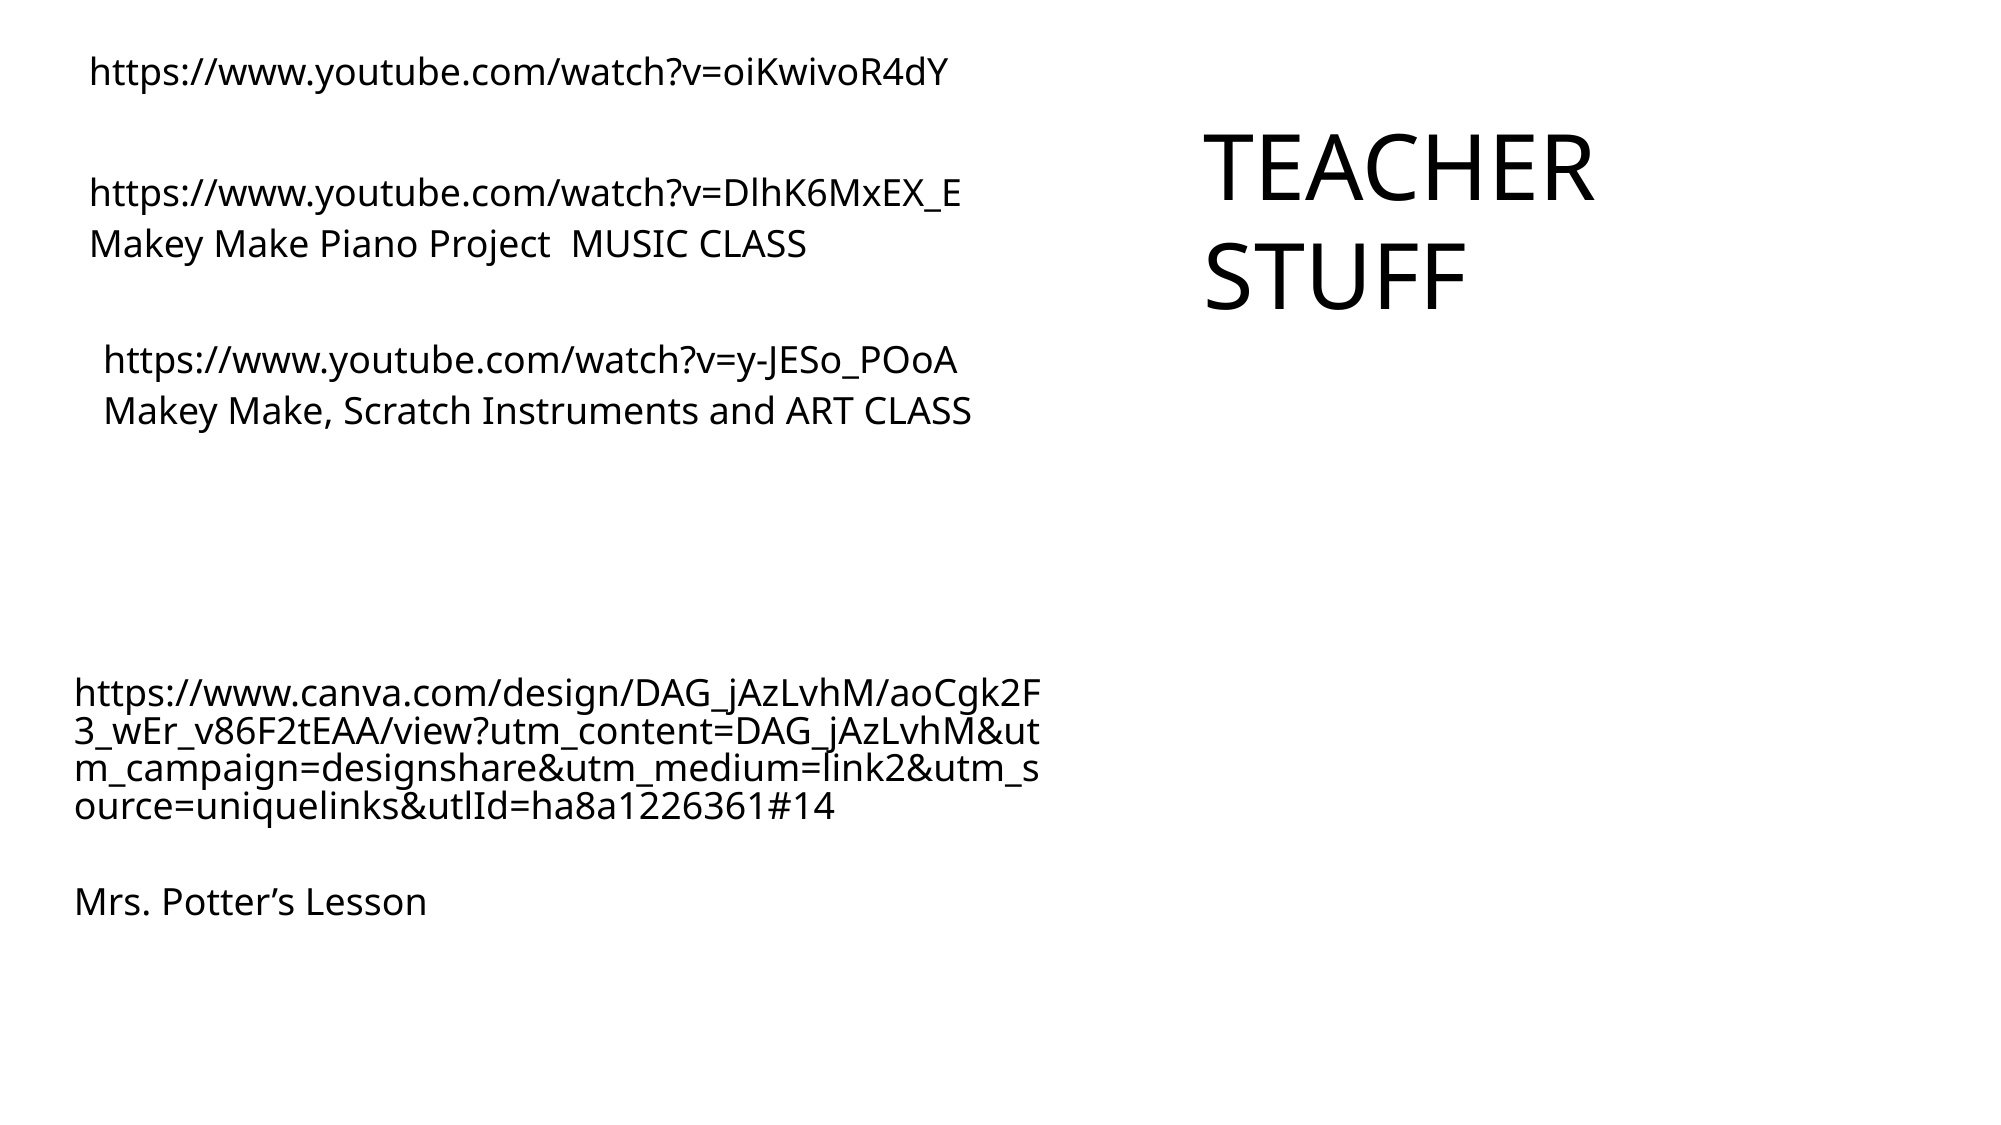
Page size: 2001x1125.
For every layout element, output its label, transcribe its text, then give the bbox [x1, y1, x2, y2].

text_box https://www.youtube.com/watch?v=DlhK6MxEX_E Makey Make Piano Project MUSIC CLASS [73, 161, 1075, 268]
text_box https://www.youtube.com/watch?v=oiKwivoR4dY [73, 40, 1074, 101]
text_box https://www.canva.com/design/DAG_jAzLvhM/aoCgk2F3_wEr_v86F2tEAA/view?utm_content=DAG_jAzLvhM&utm_campaign=designshare&utm_medium=link2&utm_source=uniquelinks&utlId=ha8a1226361#14 Mrs. Potter’s Lesson [58, 661, 1059, 996]
text_box https://www.youtube.com/watch?v=y-JESo_POoA Makey Make, Scratch Instruments and ART CLASS [88, 328, 1089, 435]
text_box TEACHER STUFF [1188, 100, 1867, 339]
